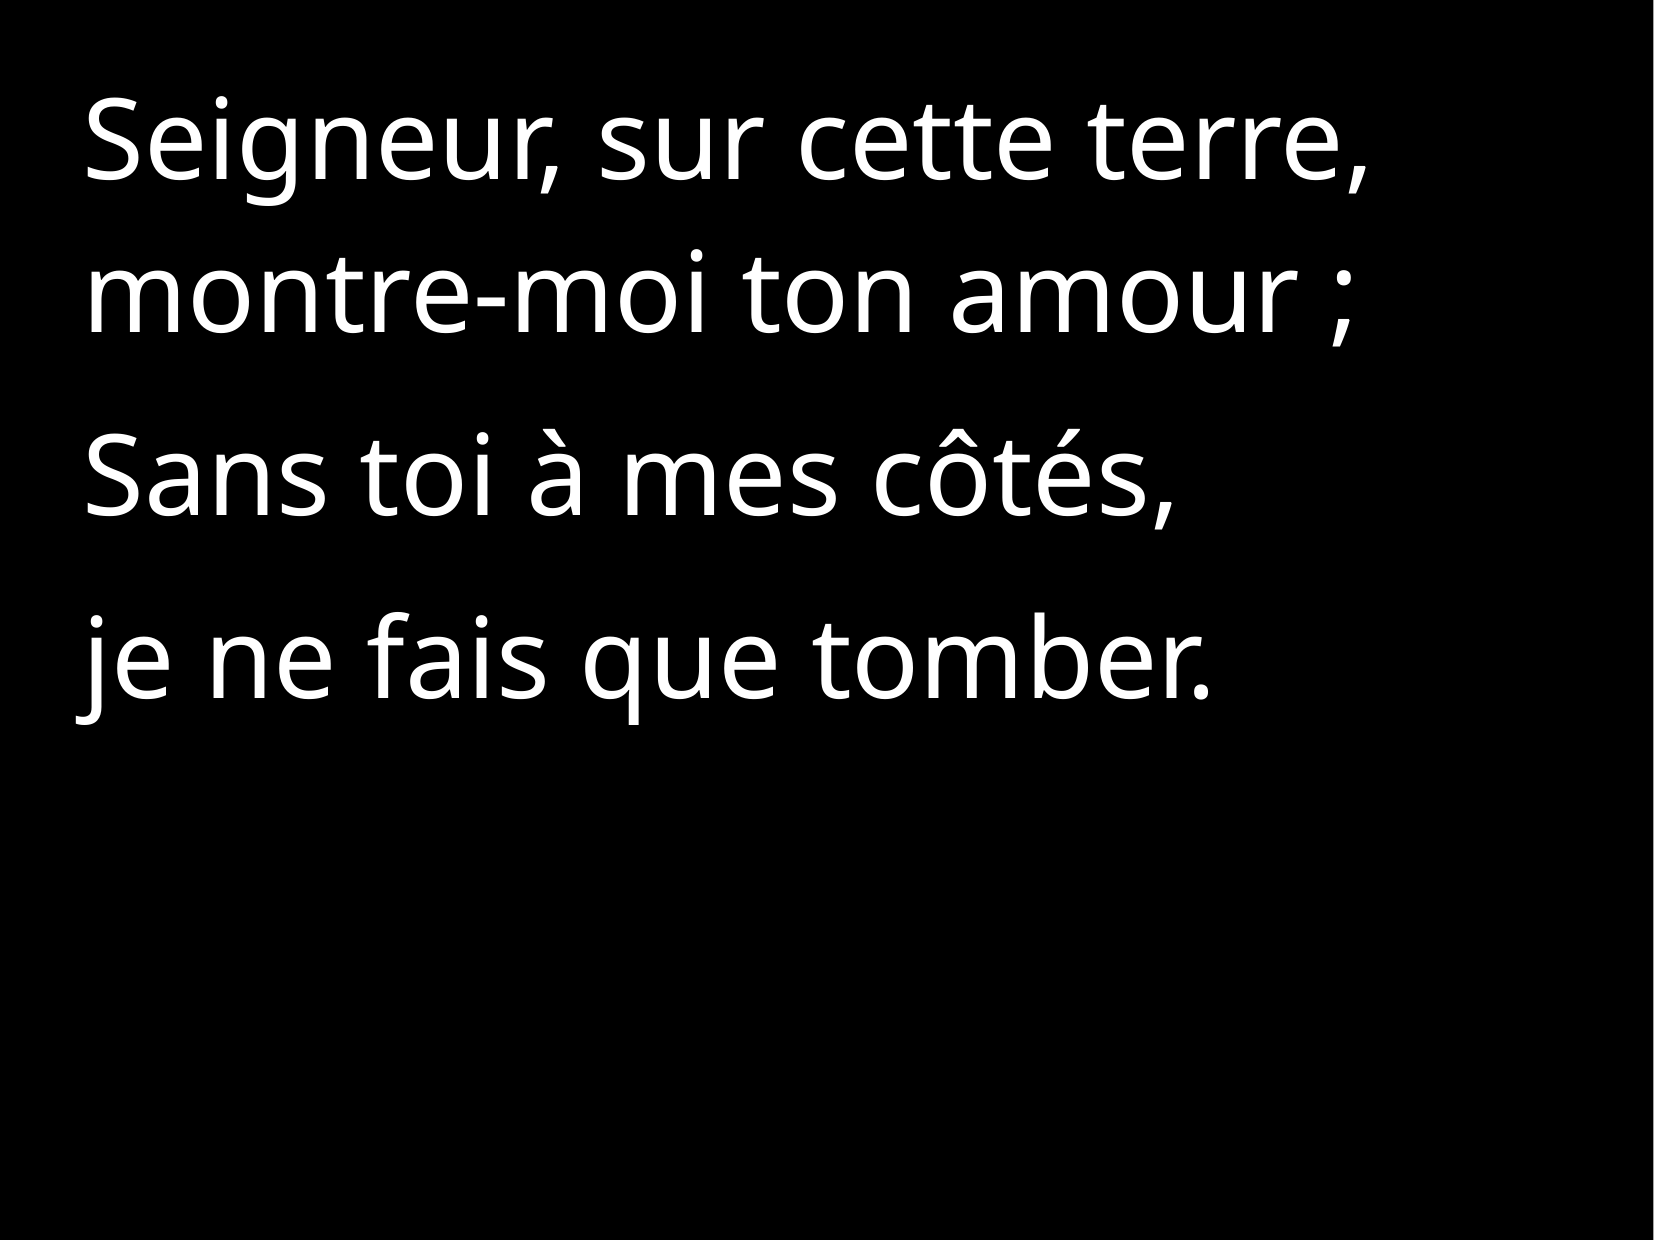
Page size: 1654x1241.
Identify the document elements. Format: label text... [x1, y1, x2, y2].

list Seigneur, sur cette terre, montre-moi ton amour ; Sans toi à mes côtés, je ne fais que tomber. [82, 59, 1571, 1118]
